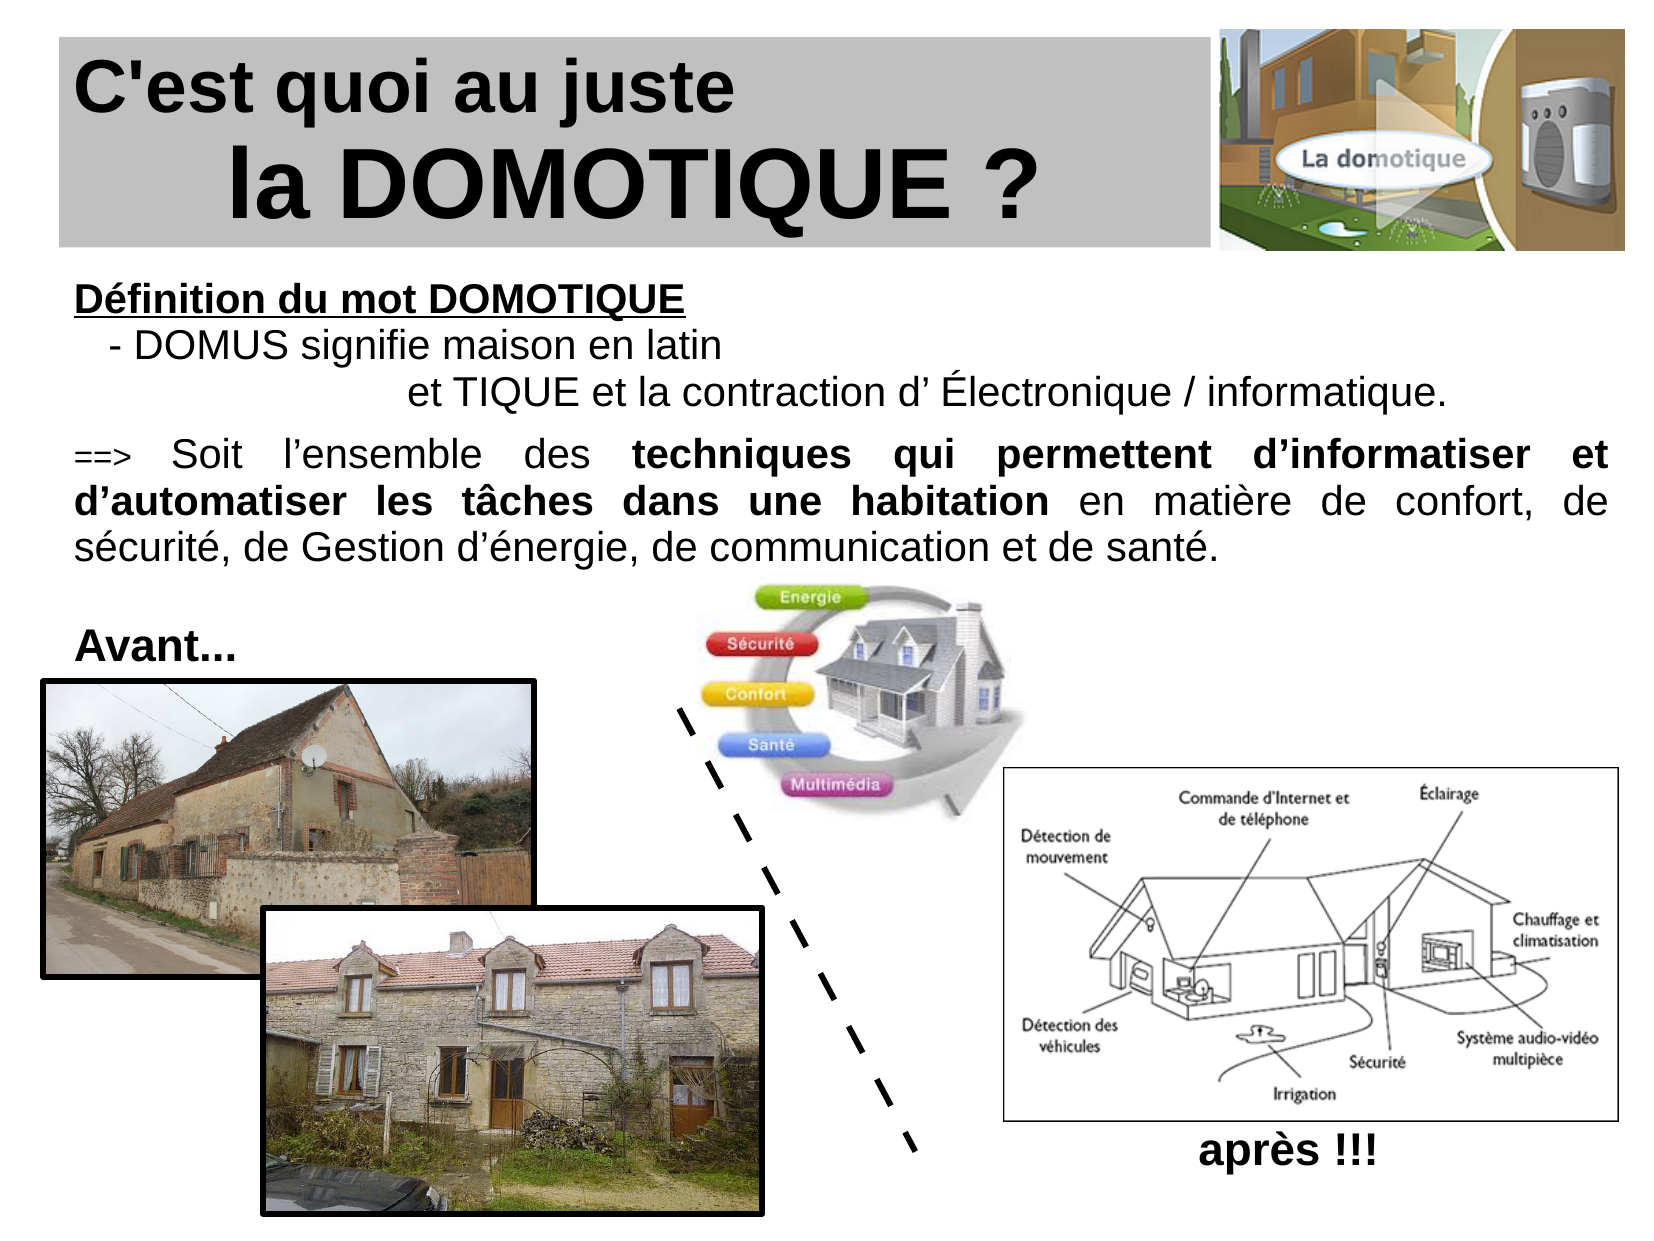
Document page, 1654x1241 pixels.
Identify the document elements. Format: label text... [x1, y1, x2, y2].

picture [265, 910, 760, 1211]
picture [46, 683, 532, 975]
picture [1219, 29, 1625, 251]
text_box Définition du mot DOMOTIQUE - DOMUS signifie maison en latin et TIQUE et la contraction d’ Électronique / informatique. ==> Soit l’ensemble des techniques qui permettent d’informatiser et d’automatiser les tâches dans une habitation en matière de confort, de sécurité, de Gestion d’énergie, de communication et de santé. [59, 267, 1625, 583]
text_box après !!! [1183, 1123, 1597, 1185]
text_box Avant... [59, 612, 325, 678]
picture [691, 569, 1619, 1123]
text_box C'est quoi au juste la DOMOTIQUE ? [59, 36, 1211, 248]
